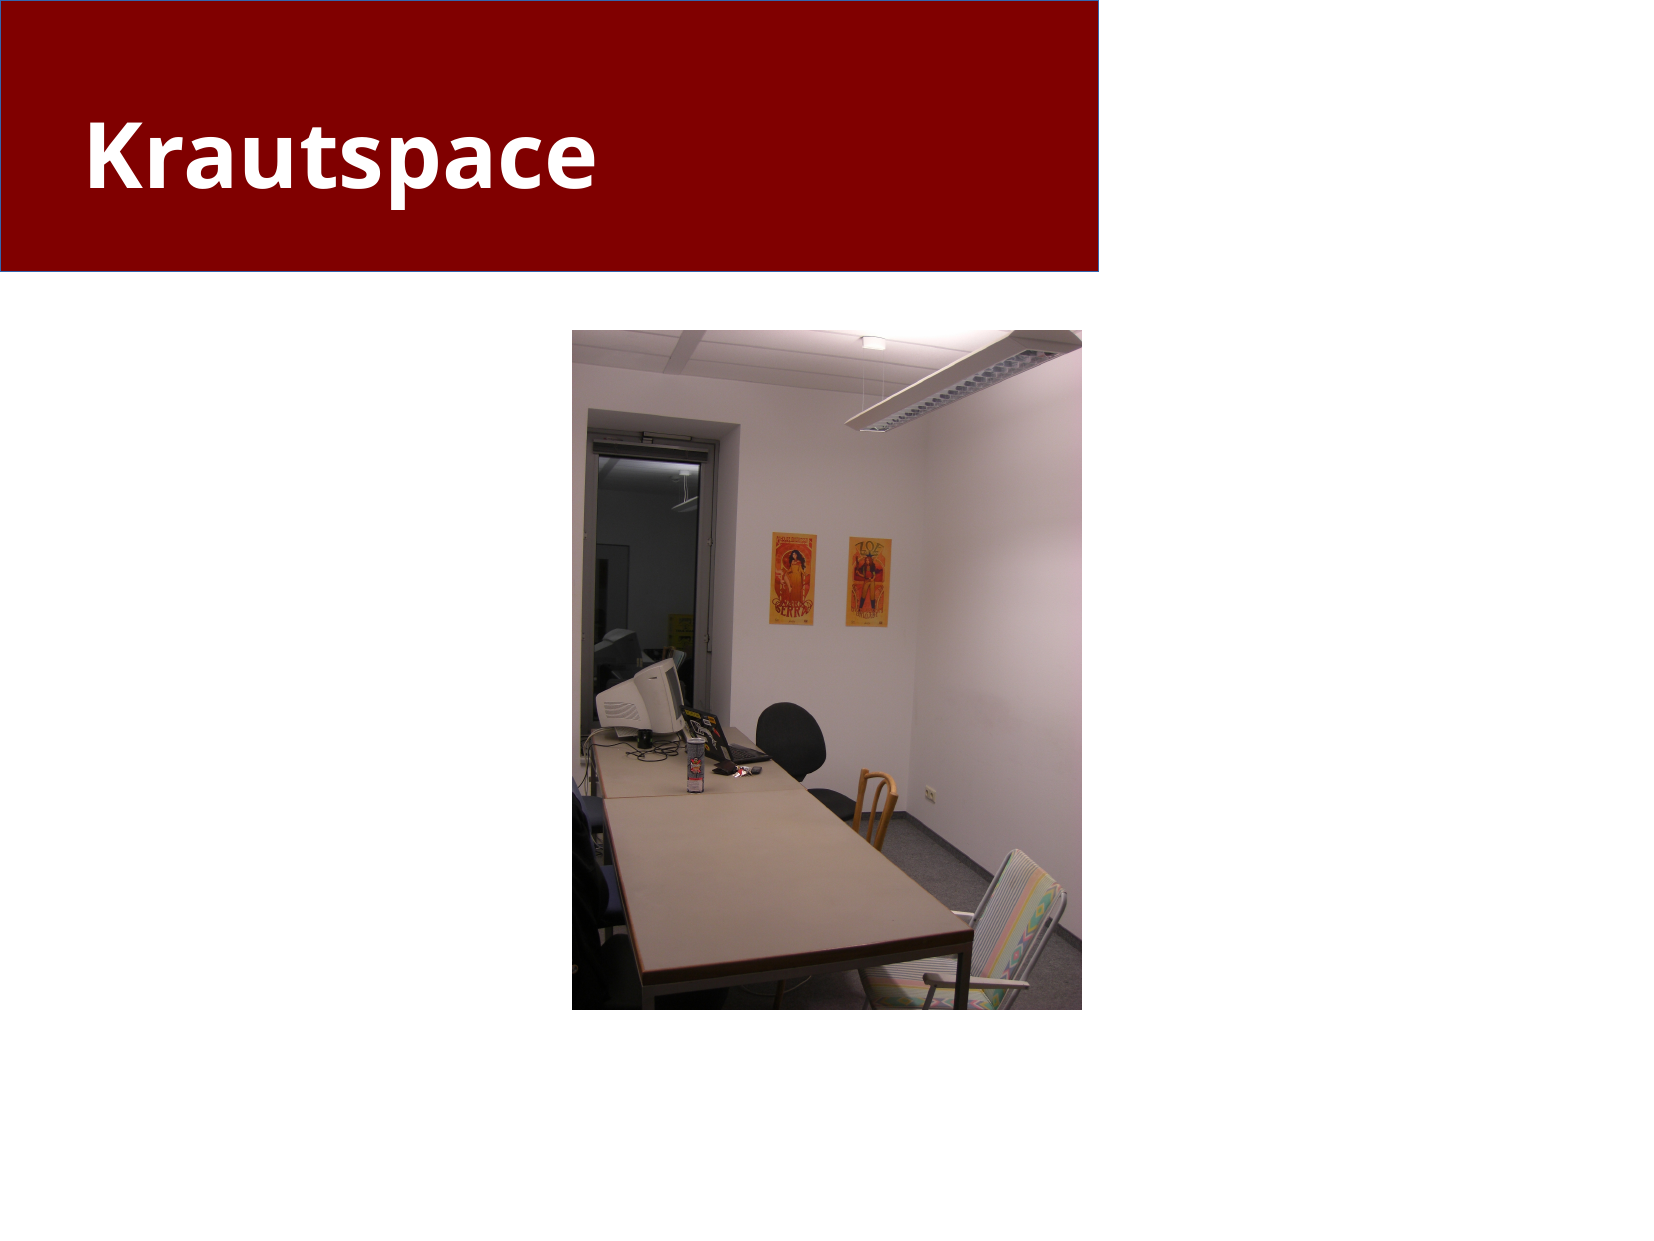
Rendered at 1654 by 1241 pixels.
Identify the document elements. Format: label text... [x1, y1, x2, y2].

picture [572, 330, 1082, 1010]
title Krautspace [82, 49, 1028, 257]
